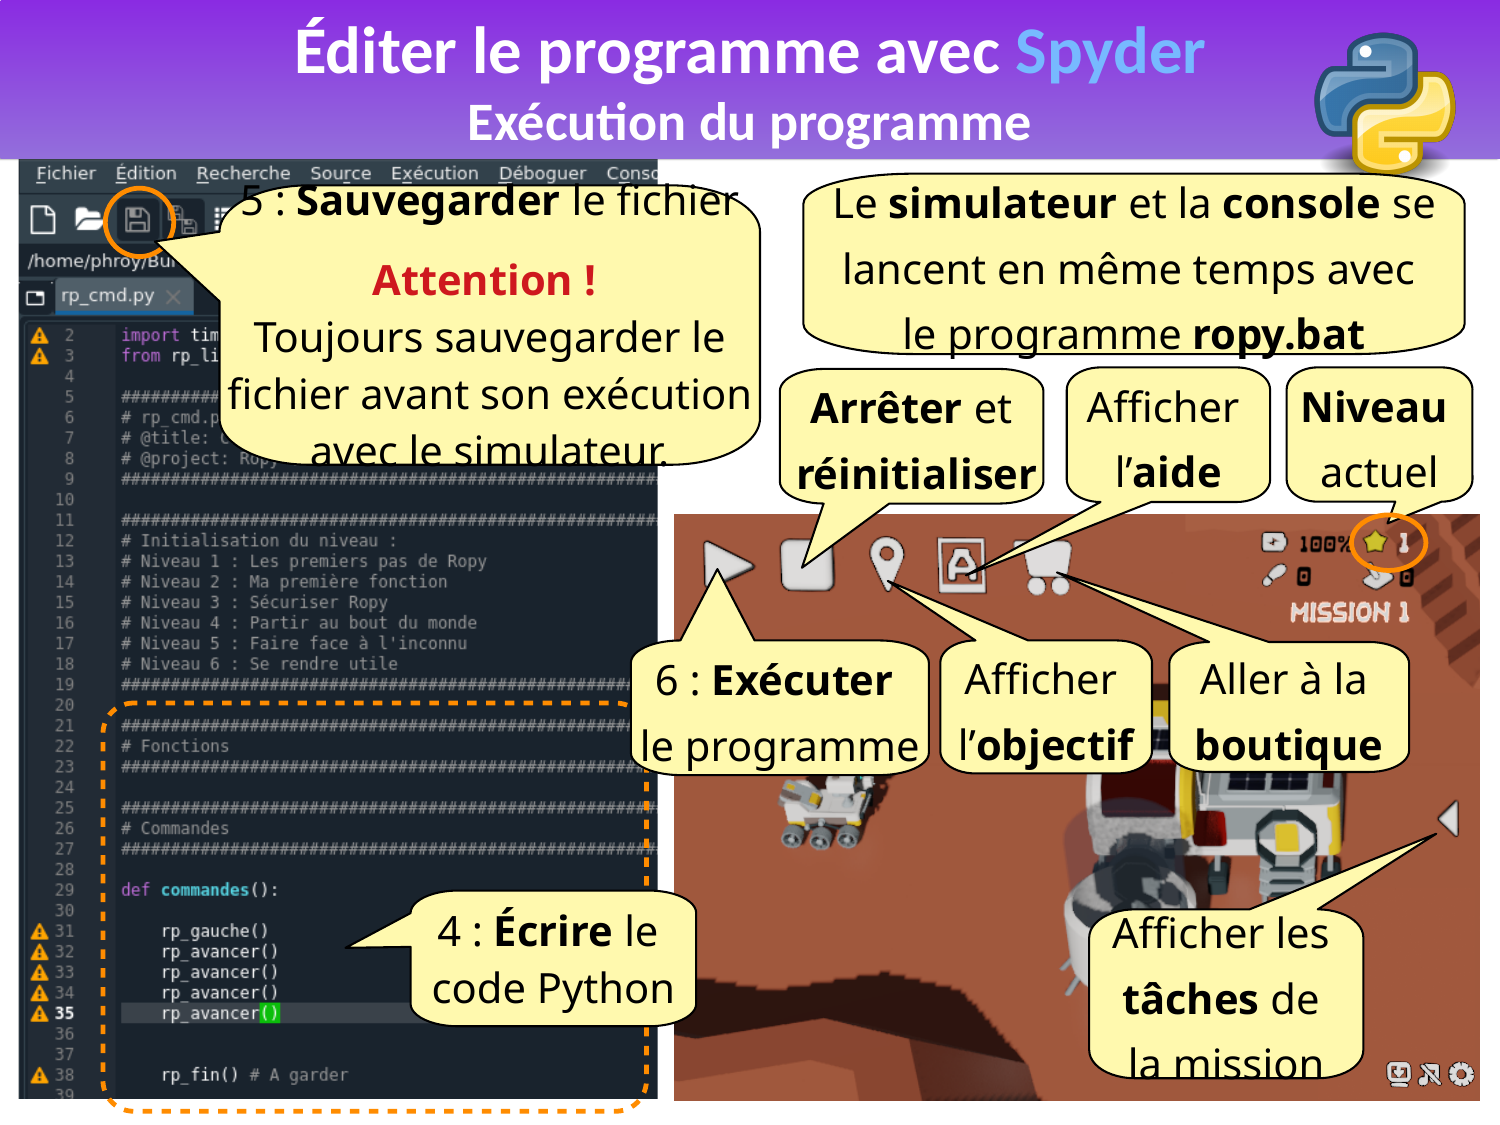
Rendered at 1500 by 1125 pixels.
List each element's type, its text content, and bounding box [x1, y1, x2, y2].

picture [1305, 29, 1465, 189]
picture [1354, 518, 1423, 568]
text_box Afficher l’objectif [887, 580, 1152, 774]
text_box Arrêter et réinitialiser [779, 368, 1044, 568]
text_box 6 : Exécuter le programme [630, 569, 929, 776]
text_box Aller à la boutique [1056, 572, 1410, 772]
text_box 5 : Sauvegarder le fichier Attention ! Toujours sauvegarder le fichier avant son exécution avec le simulateur. [154, 185, 760, 465]
picture [18, 159, 658, 1099]
text_box Afficher l’aide [965, 367, 1271, 576]
text_box Le simulateur et la console se lancent en même temps avec le programme ropy.bat [803, 173, 1465, 355]
text_box Niveau actuel [1286, 367, 1473, 516]
text_box Éditer le programme avec Spyder Exécution du programme [0, 0, 1500, 159]
text_box 4 : Écrire le code Python [345, 890, 697, 1027]
picture [108, 191, 171, 254]
picture [674, 514, 1480, 1101]
text_box Afficher les tâches de la mission [1089, 833, 1437, 1079]
